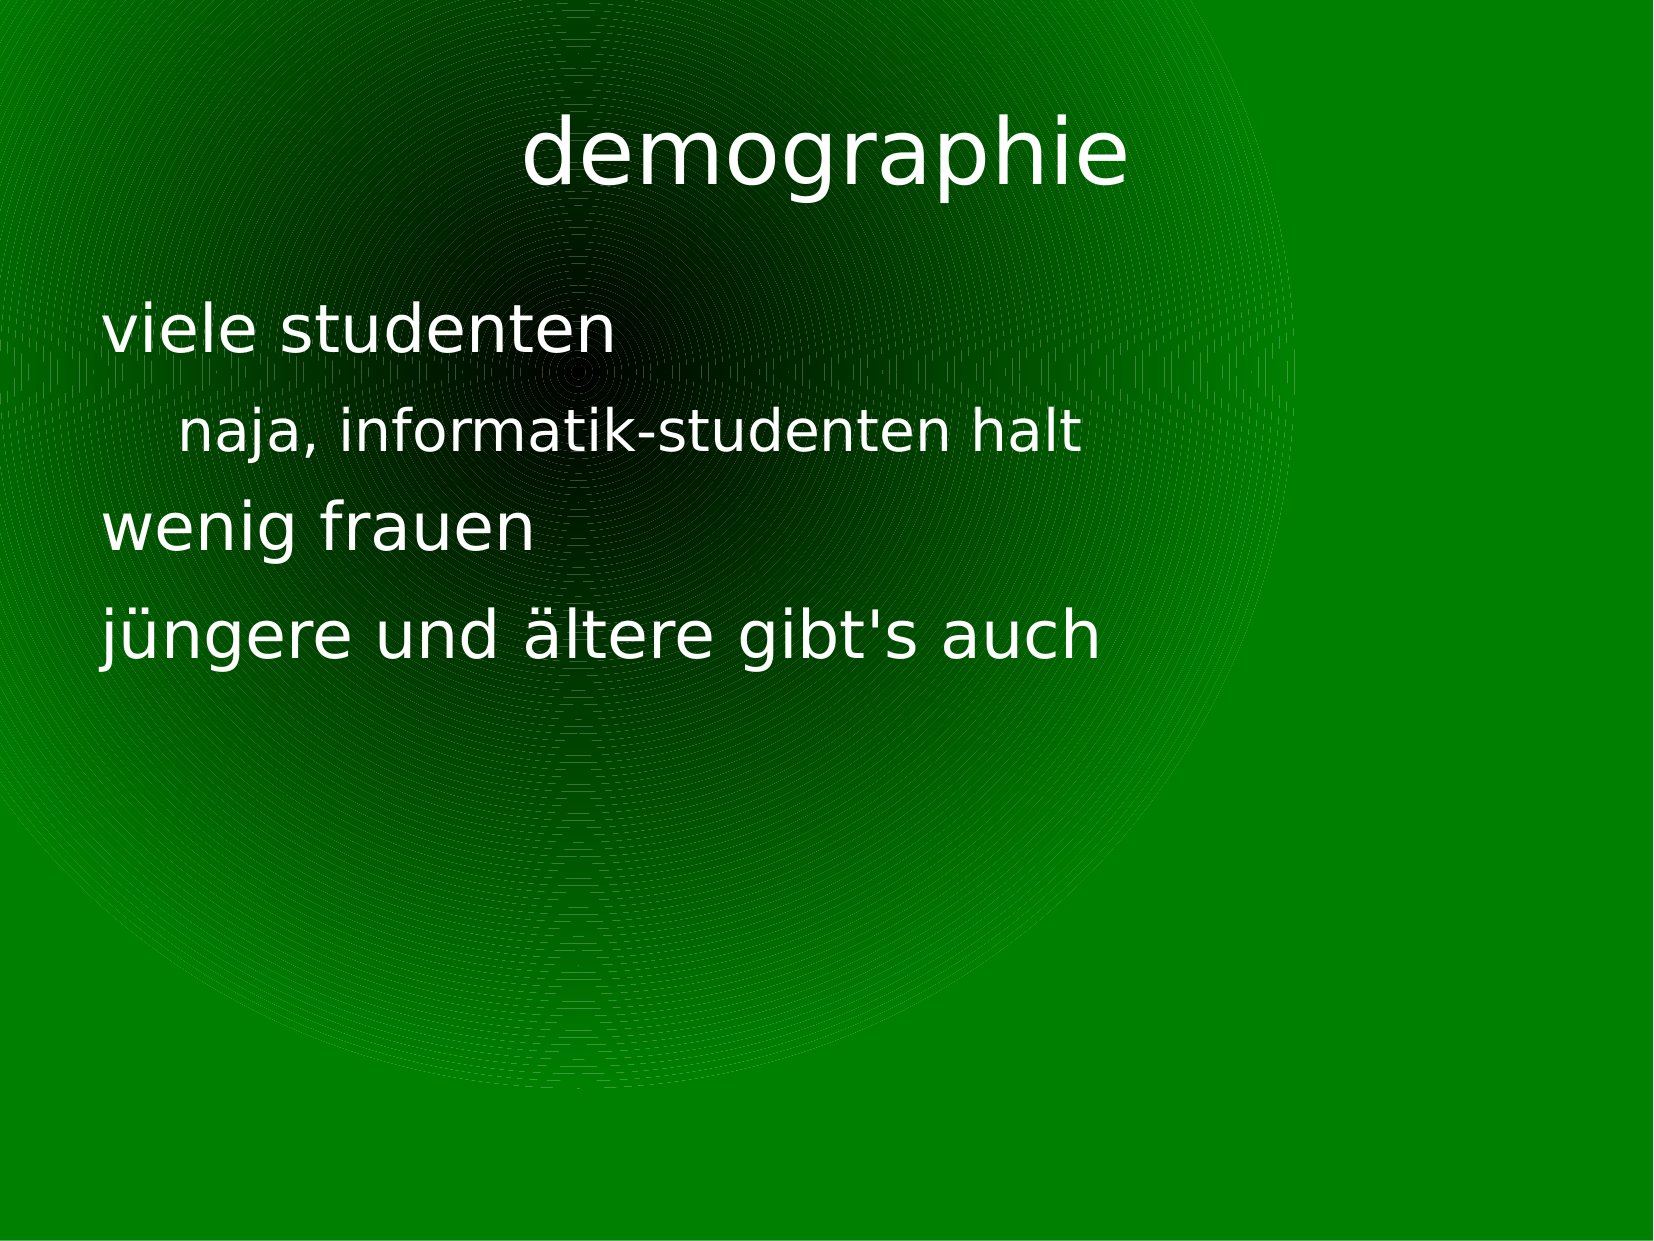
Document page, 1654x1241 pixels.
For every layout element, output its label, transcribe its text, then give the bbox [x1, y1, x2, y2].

title demographie [82, 49, 1571, 257]
list viele studenten naja, informatik-studenten halt wenig frauen jüngere und ältere gibt's auch [82, 290, 1571, 1109]
